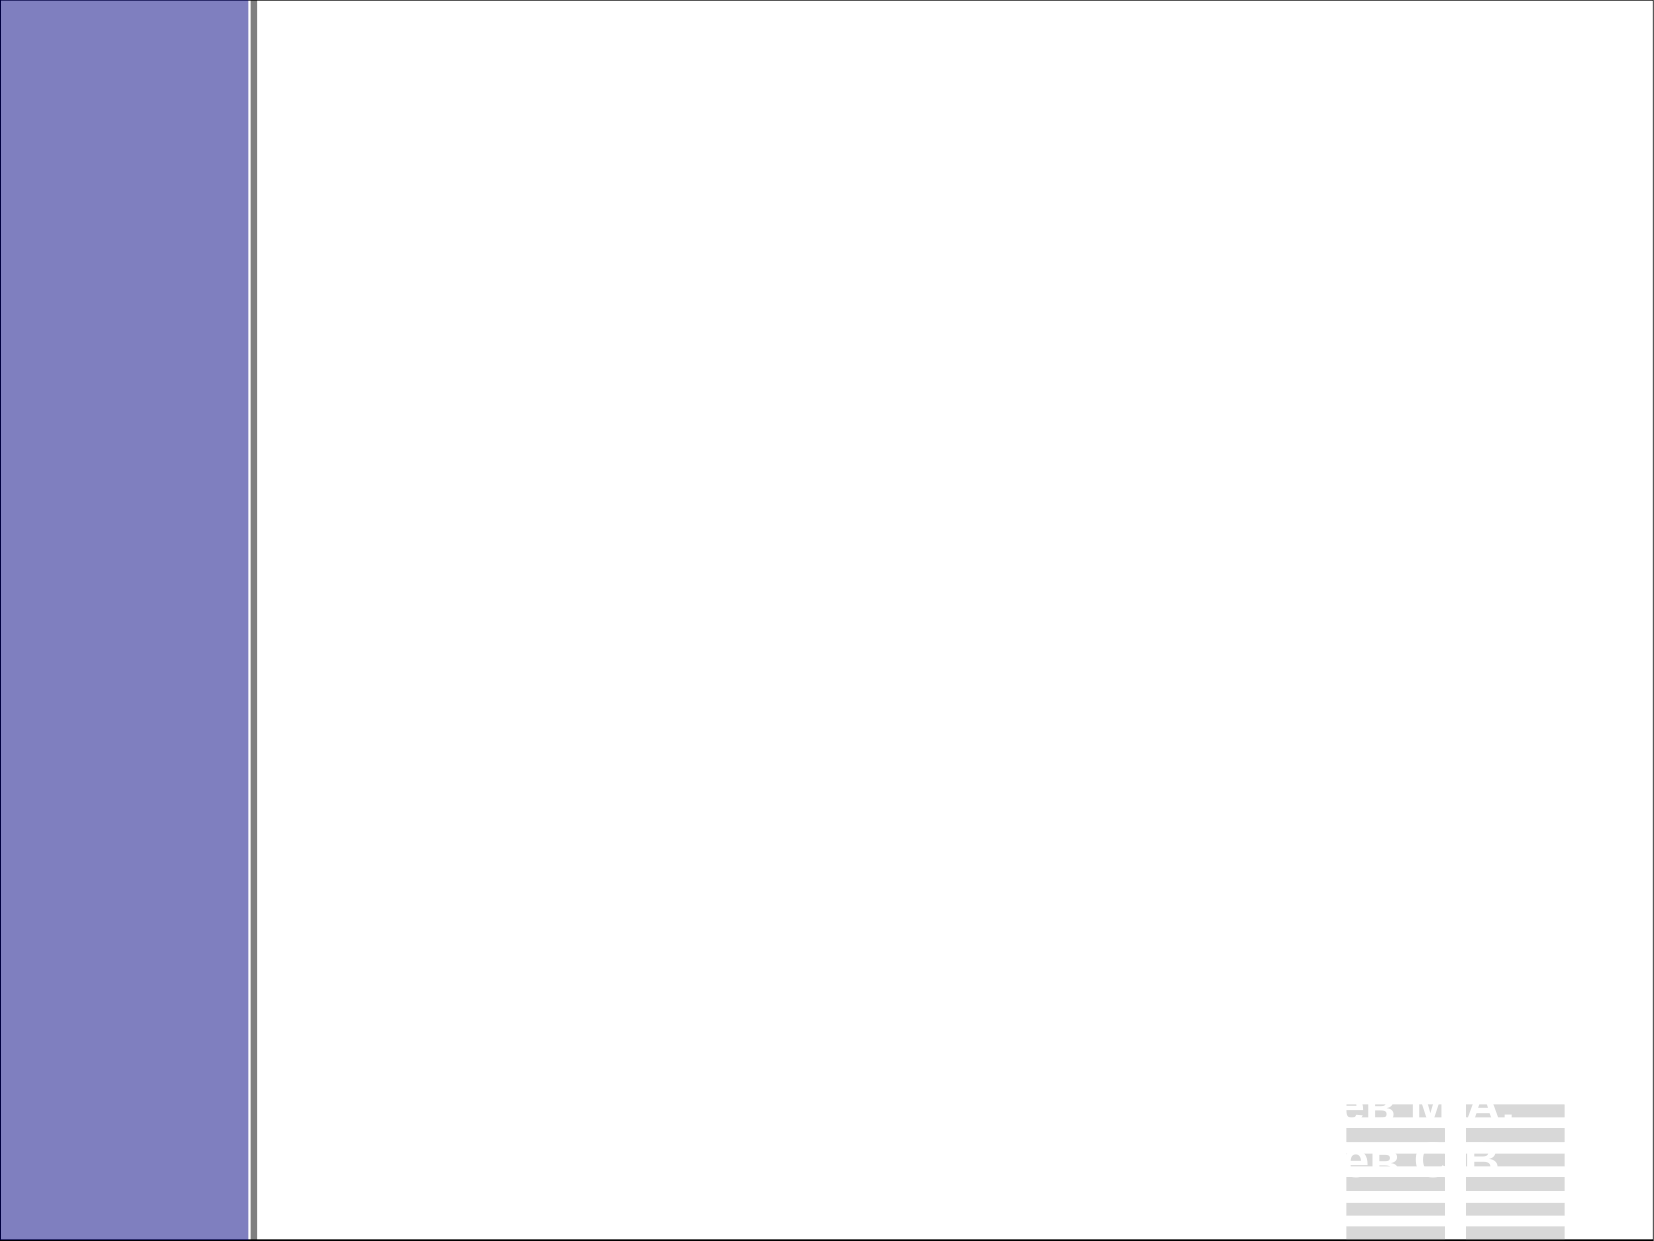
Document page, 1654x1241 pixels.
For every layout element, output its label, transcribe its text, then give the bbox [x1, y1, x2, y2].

text_box КАКОЙ ПРЕДЕЛ СОВЕРШЕНСТВА КОМПЬЮТЕРОВ [47, 510, 1536, 819]
text_box Выполнили: Романов Р.В. Посысоев М.А. Стеганцев С.В. [1033, 963, 1625, 1192]
